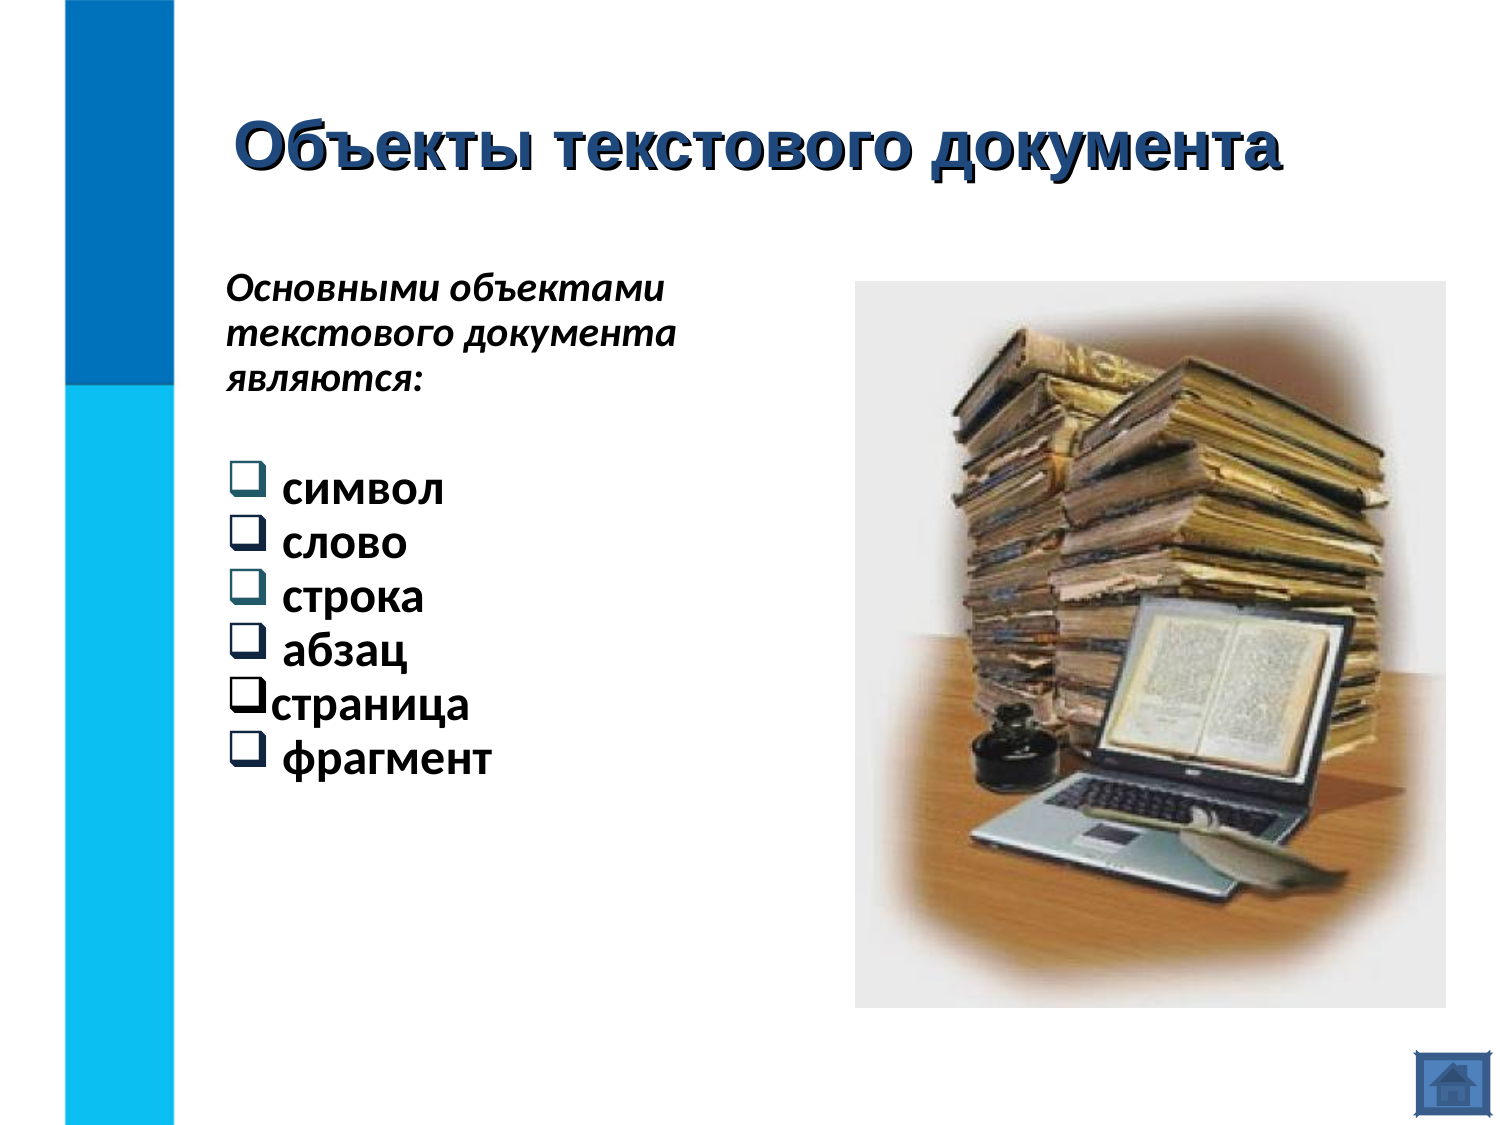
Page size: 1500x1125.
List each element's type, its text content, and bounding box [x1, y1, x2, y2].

text_box [1419, 1054, 1489, 1114]
title Объекты текстового документа [82, 46, 1433, 235]
list Основными объектами текстового документа являются: символ слово строка абзац страница фрагмент [210, 257, 821, 974]
picture [0, 0, 1500, 1125]
